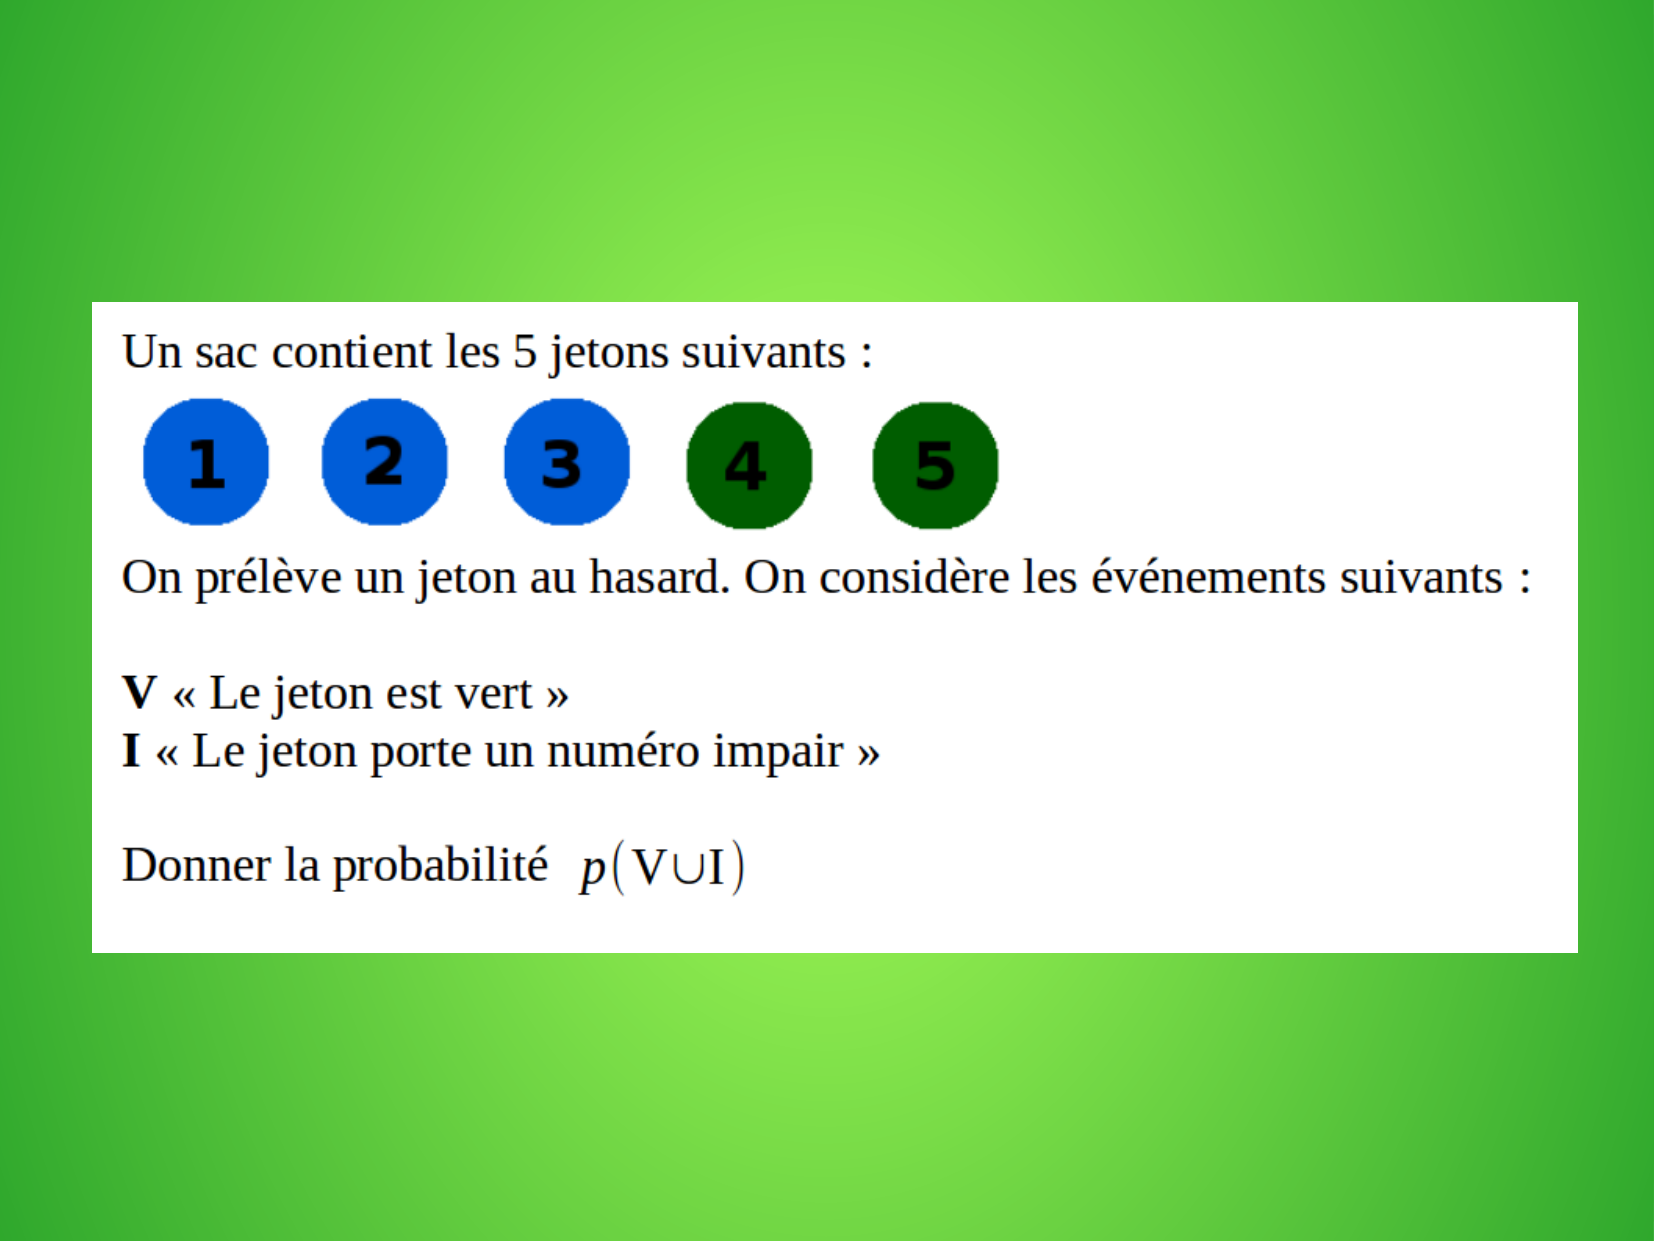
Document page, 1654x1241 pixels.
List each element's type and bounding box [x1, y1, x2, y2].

picture [92, 302, 1578, 953]
